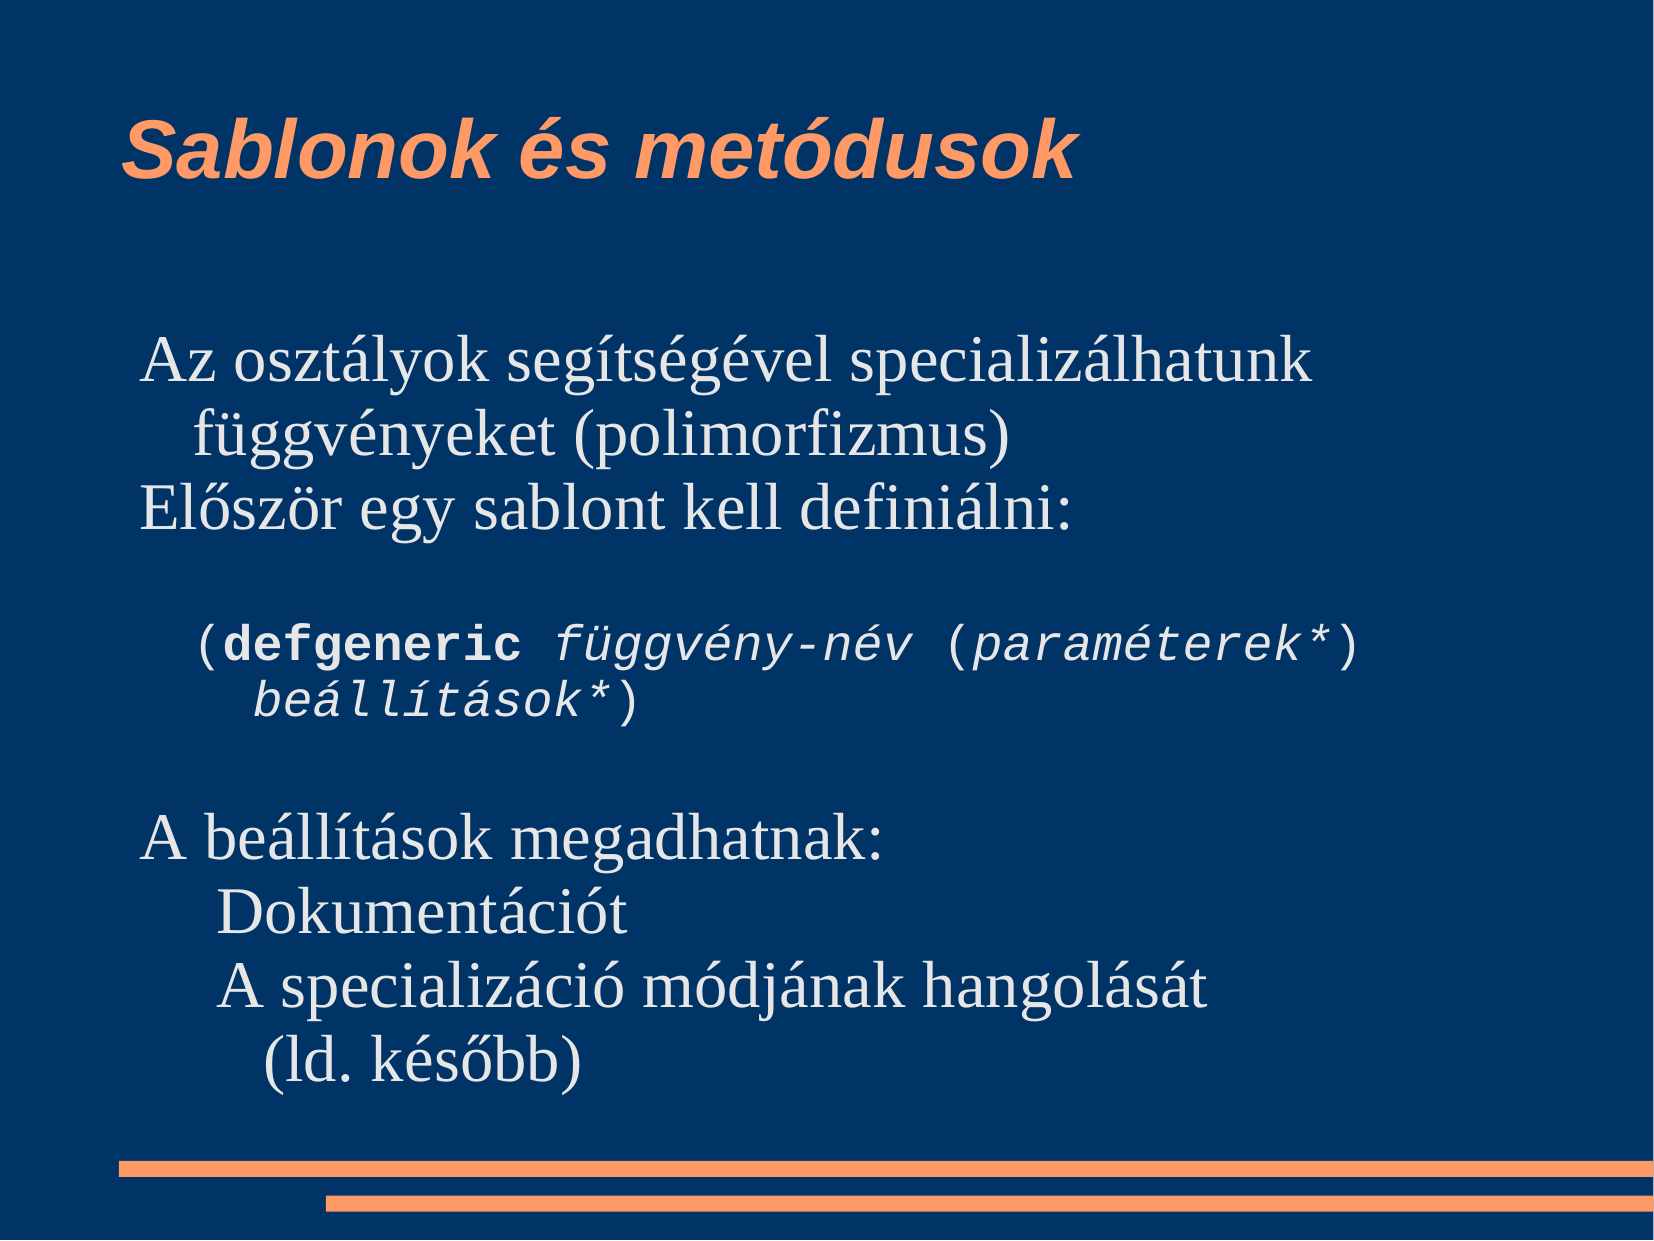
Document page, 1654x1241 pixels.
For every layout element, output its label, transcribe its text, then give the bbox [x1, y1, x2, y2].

title Sablonok és metódusok [121, 53, 1534, 247]
list Az osztályok segítségével specializálhatunk függvényeket (polimorfizmus) Először egy sablont kell definiálni: (defgeneric függvény-név (paraméterek*) beállítások*) A beállítások megadhatnak: Dokumentációt A specializáció módjának hangolását (ld. később) [121, 322, 1561, 1118]
